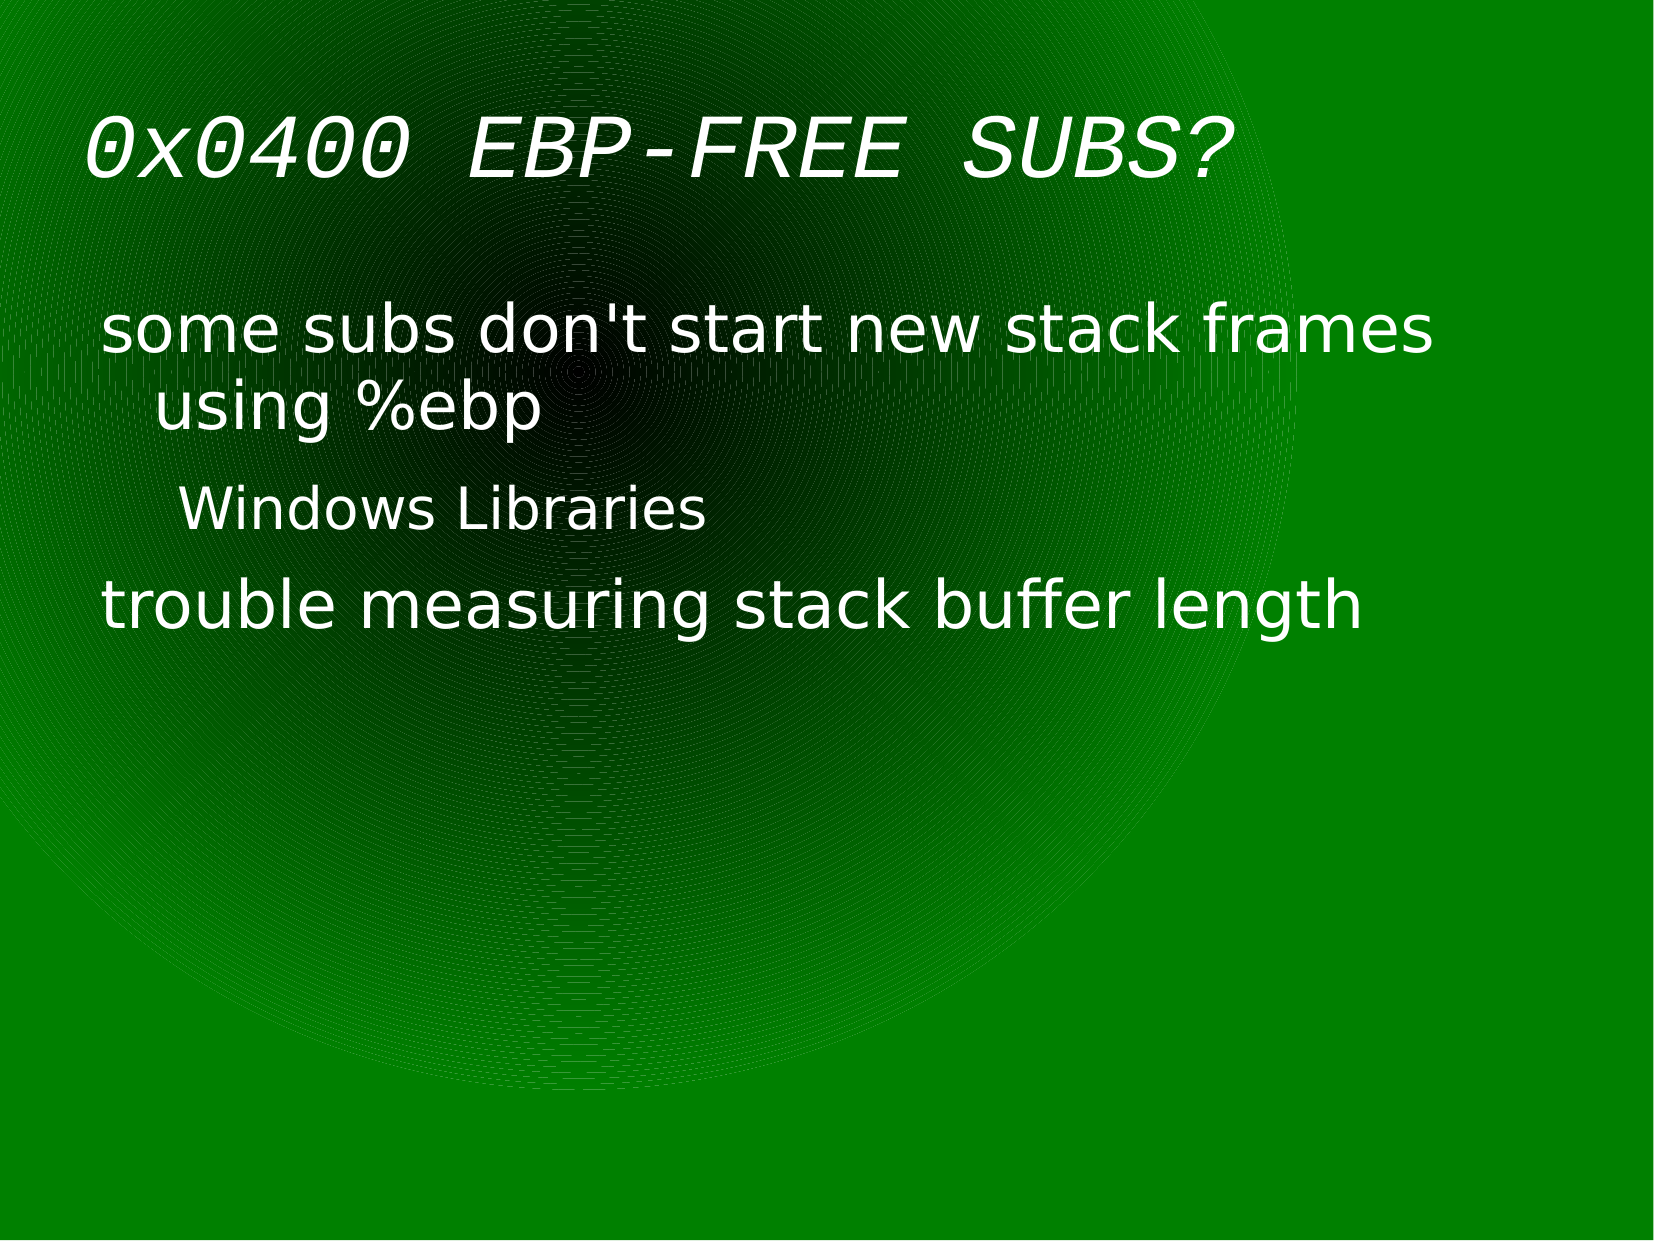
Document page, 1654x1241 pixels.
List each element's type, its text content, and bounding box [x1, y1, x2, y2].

title 0x0400 EBP-FREE SUBS? [82, 56, 1571, 250]
list some subs don't start new stack frames using %ebp Windows Libraries trouble measuring stack buffer length [82, 290, 1571, 1094]
